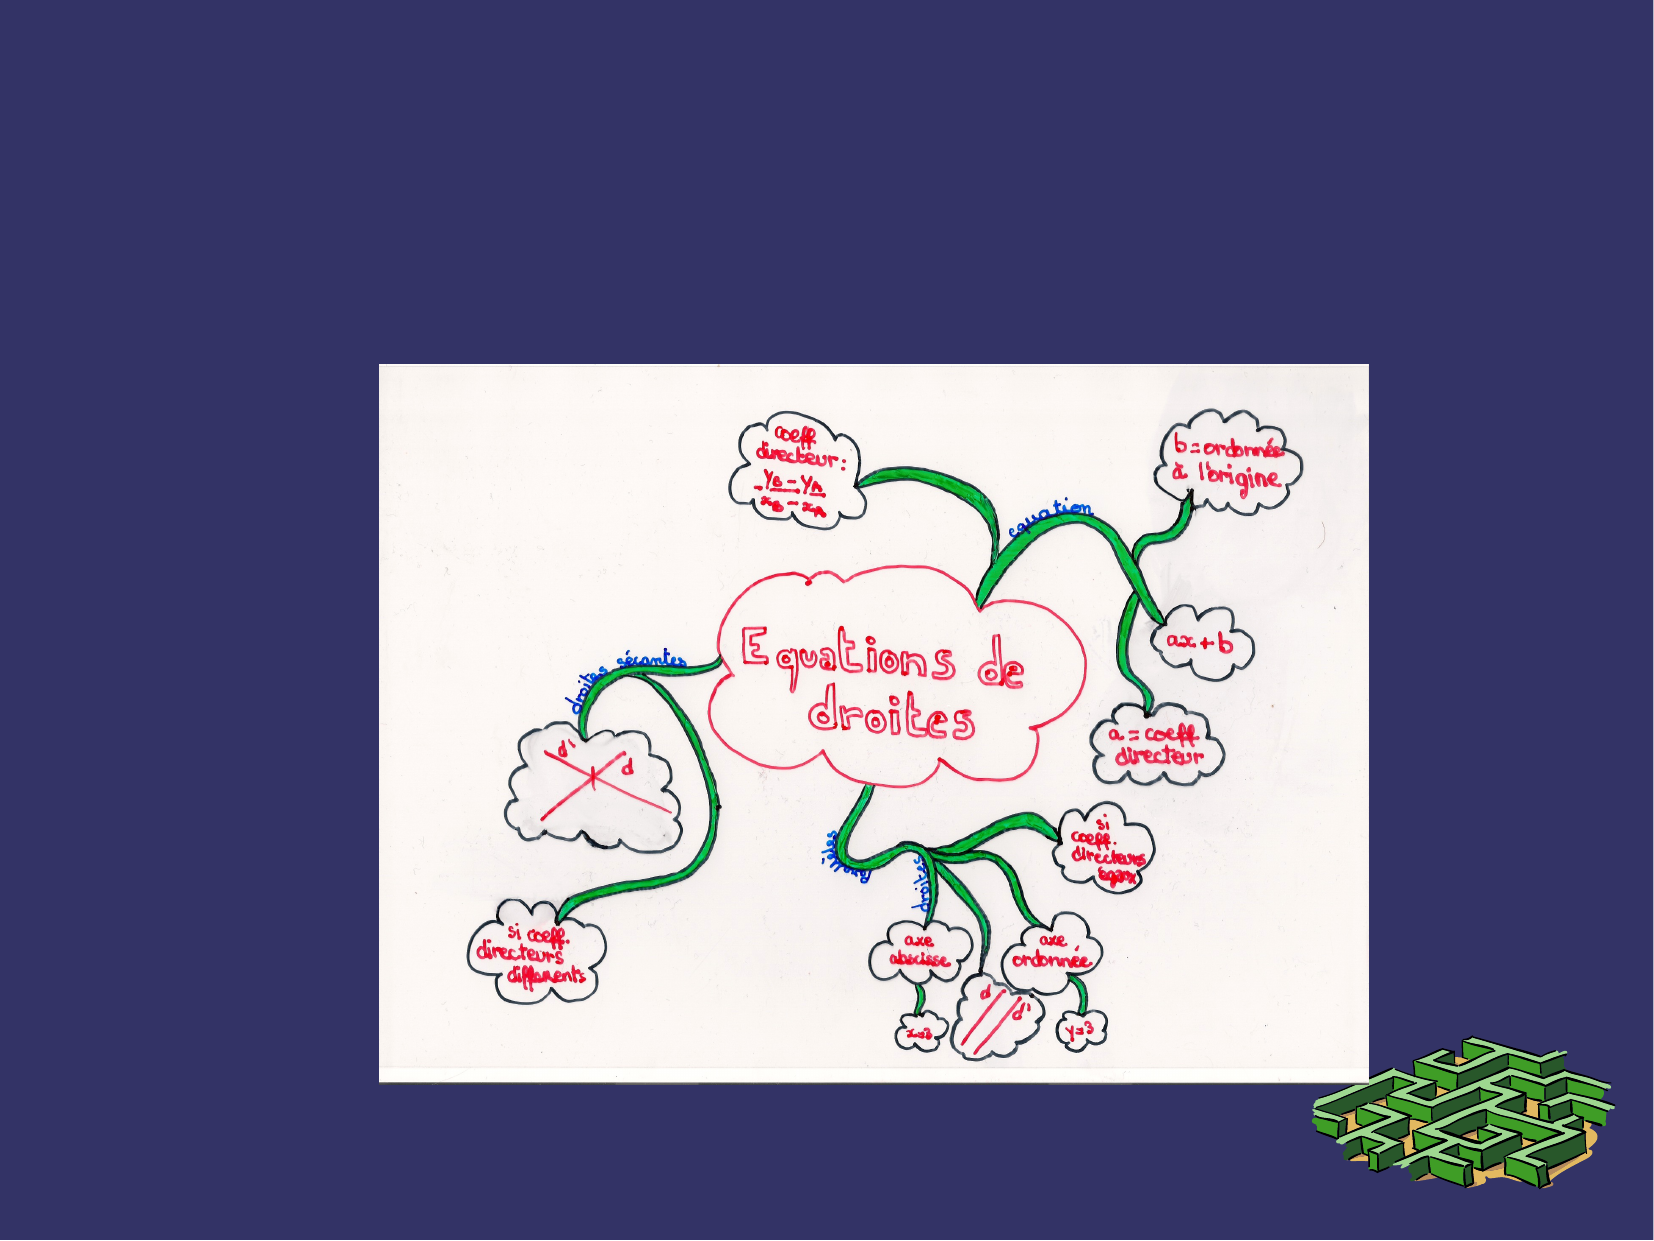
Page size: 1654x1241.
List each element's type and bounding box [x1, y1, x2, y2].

picture [379, 364, 1369, 1085]
